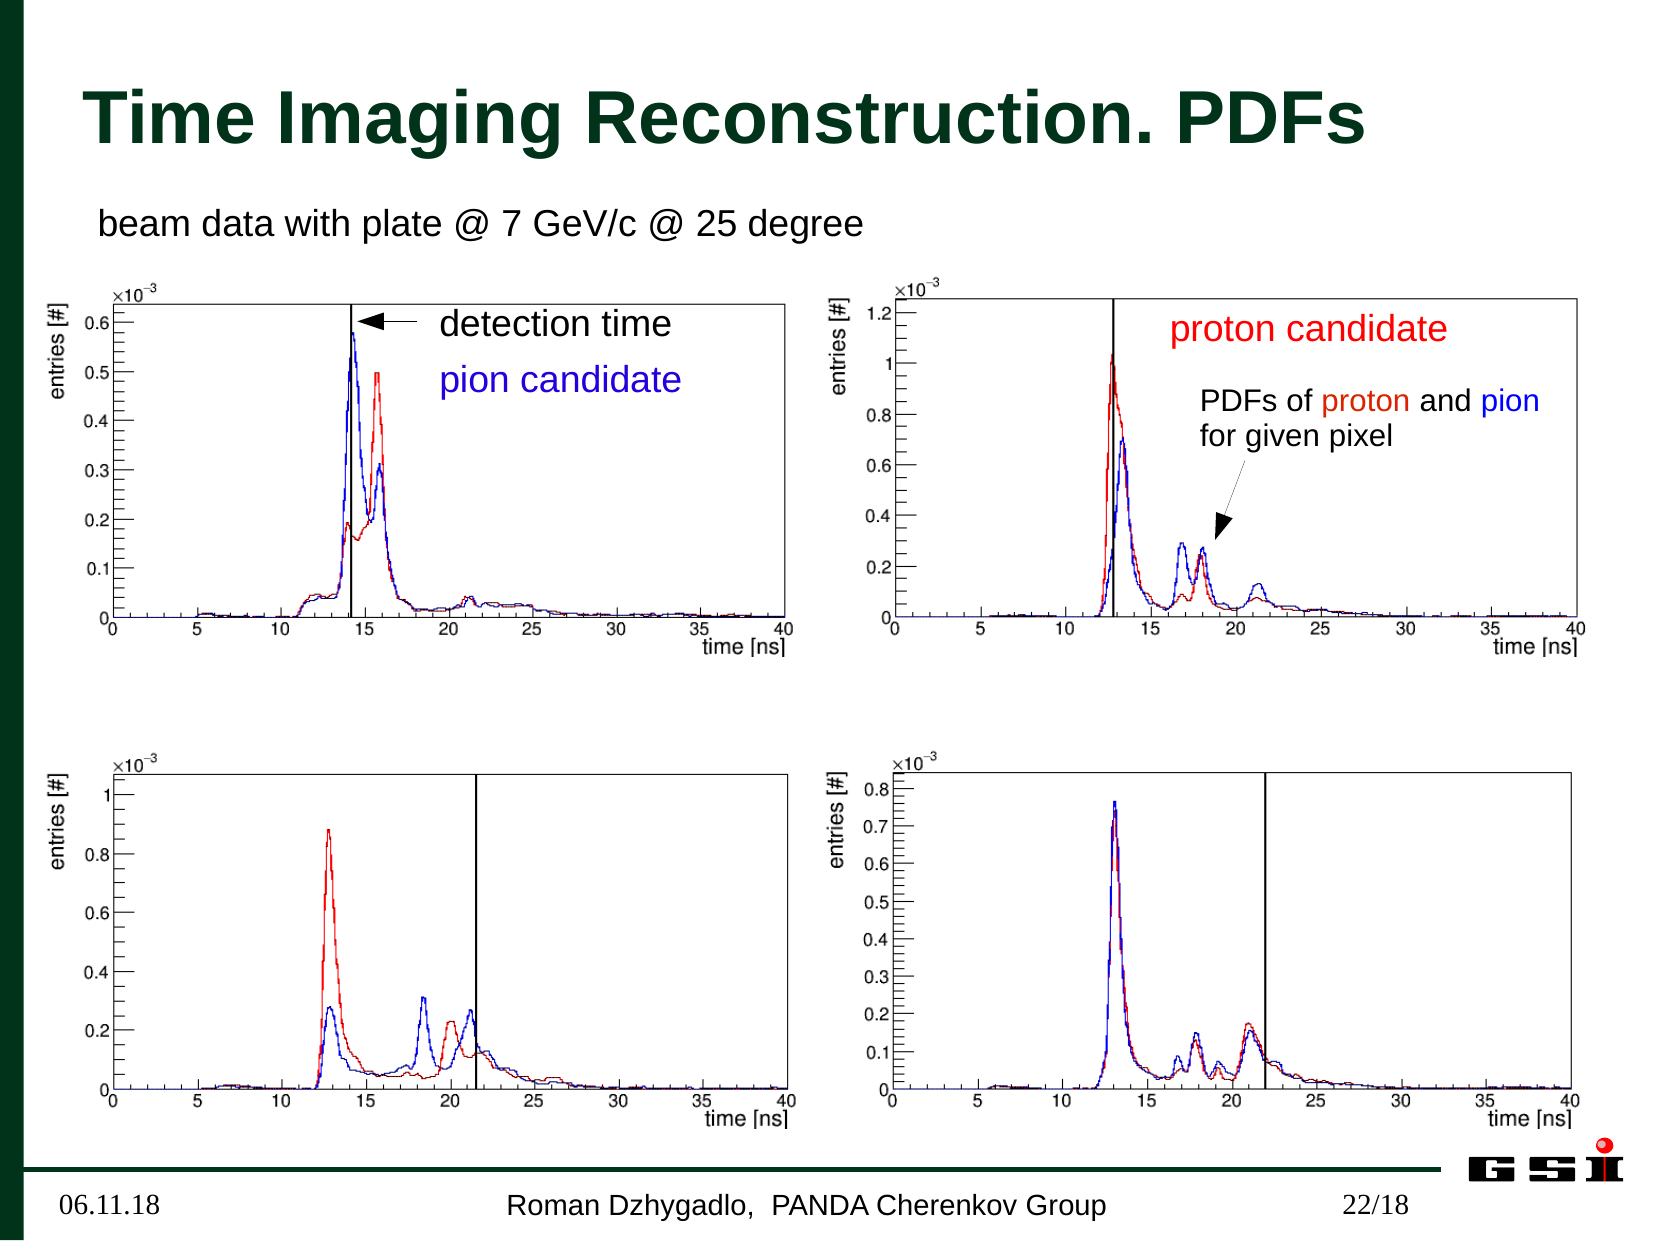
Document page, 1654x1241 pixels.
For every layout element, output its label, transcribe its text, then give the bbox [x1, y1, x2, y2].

text_box pion candidate [424, 351, 708, 409]
title Time Imaging Reconstruction. PDFs [82, 13, 1621, 222]
text_box PDFs of proton and pion for given pixel [1185, 376, 1564, 461]
text_box proton candidate [1155, 300, 1474, 357]
text_box detection time [424, 294, 688, 351]
picture [35, 738, 1624, 1129]
picture [1464, 1132, 1626, 1193]
text_box beam data with plate @ 7 GeV/c @ 25 degree [82, 195, 1366, 252]
picture [35, 264, 1630, 657]
